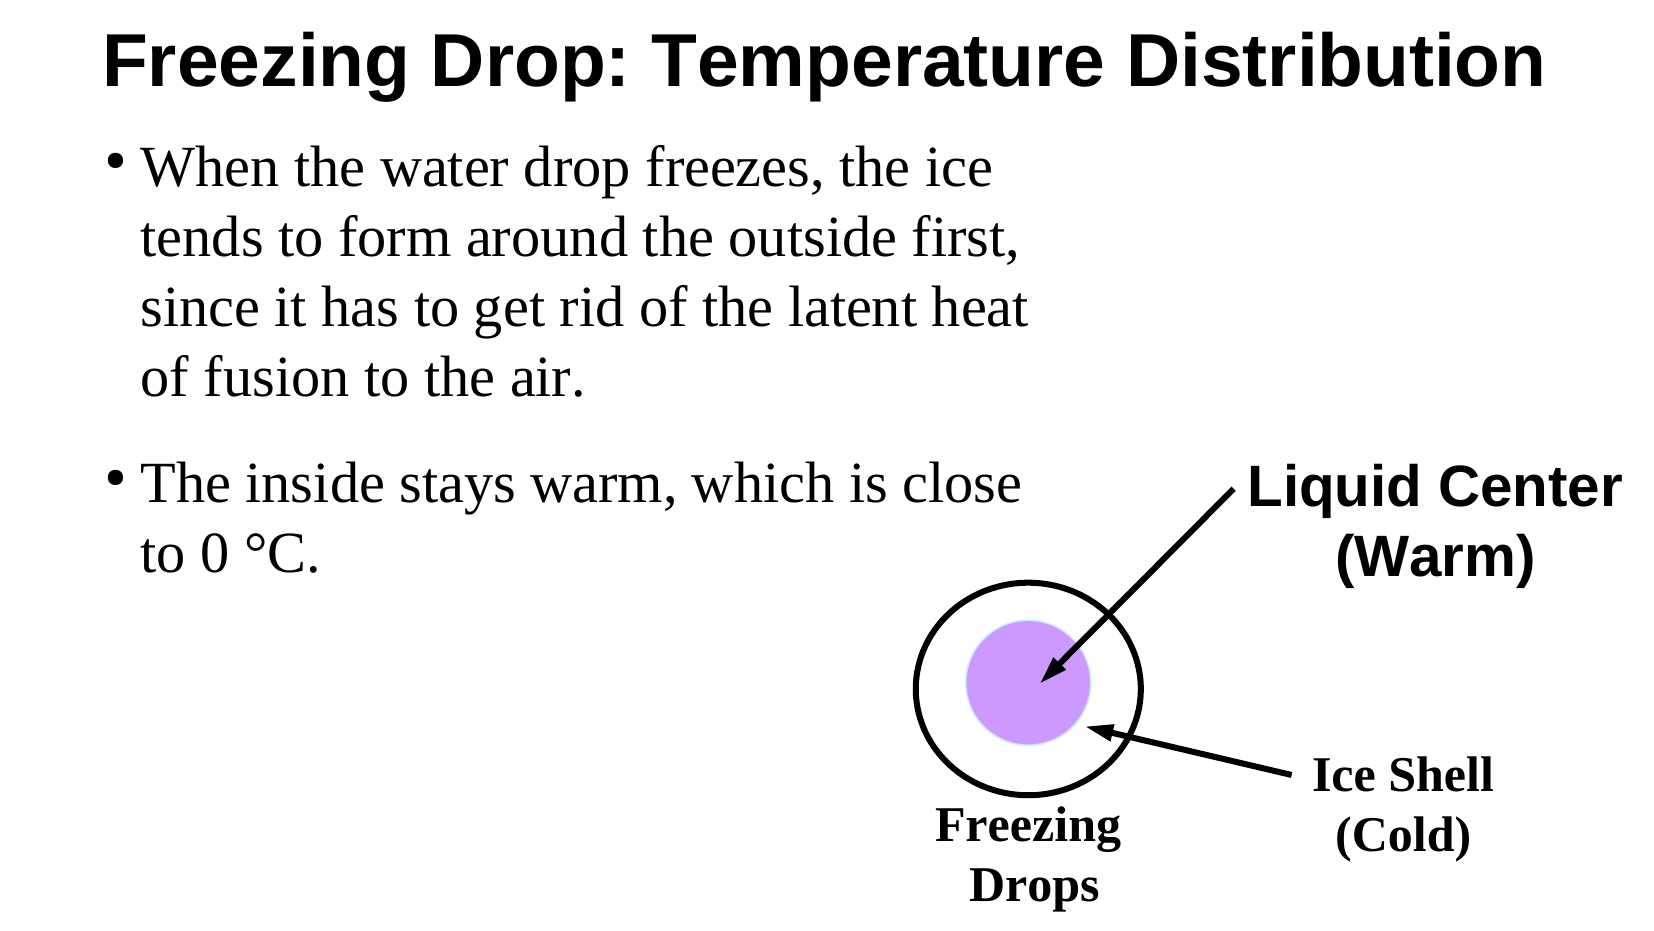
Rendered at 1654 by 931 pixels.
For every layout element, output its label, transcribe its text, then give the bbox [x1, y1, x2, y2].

text_box Ice Shell (Cold) [1263, 733, 1544, 870]
text_box When the water drop freezes, the ice tends to form around the outside first, since it has to get rid of the latent heat of fusion to the air. The inside stays warm, which is close to 0 °C. [69, 120, 1066, 592]
text_box [965, 620, 1091, 746]
text_box Freezing Drops [820, 783, 1249, 919]
text_box Liquid Center (Warm) [1229, 440, 1642, 597]
title Freezing Drop: Temperature Distribution [0, 5, 1654, 107]
